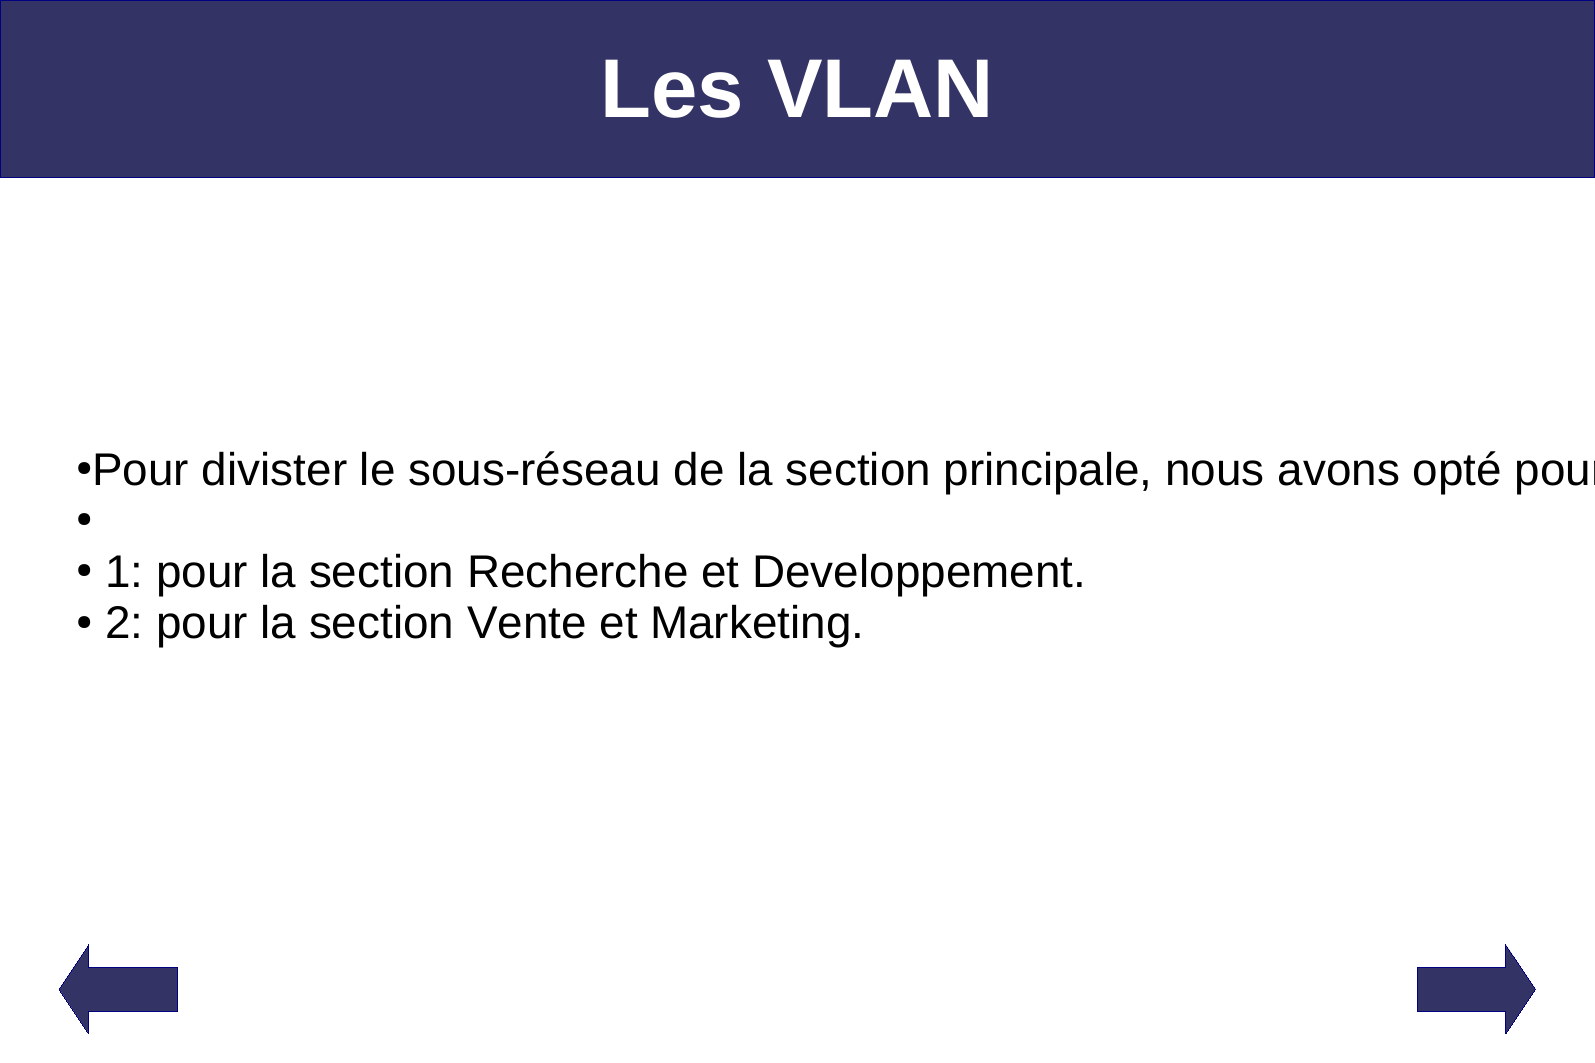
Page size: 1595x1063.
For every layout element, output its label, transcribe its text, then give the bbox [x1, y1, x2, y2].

text_box Les VLAN [0, 0, 1595, 178]
text_box Pour divister le sous-réseau de la section principale, nous avons opté pour 2 VLAN: 1: pour la section Recherche et Developpement. 2: pour la section Vente et Marketing. [61, 436, 1477, 680]
text_box [1417, 944, 1536, 1034]
text_box [59, 944, 178, 1034]
